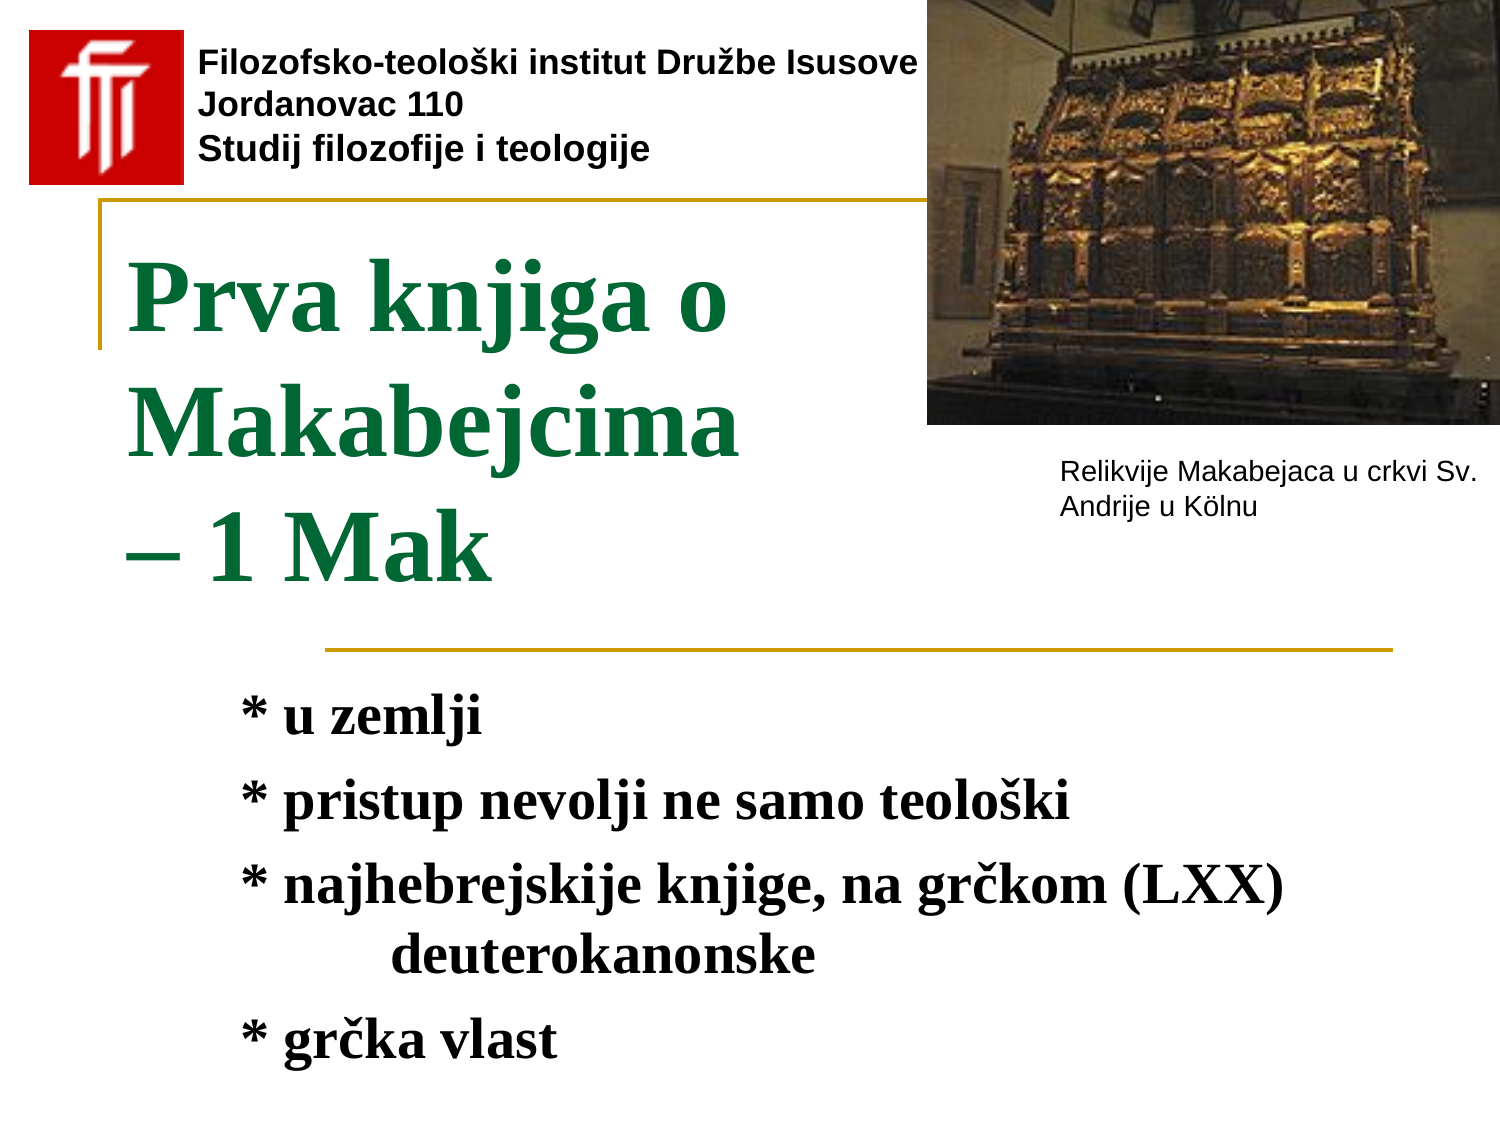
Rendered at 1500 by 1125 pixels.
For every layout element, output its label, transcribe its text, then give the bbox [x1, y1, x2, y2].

picture [29, 30, 184, 185]
picture [927, 0, 1500, 425]
text_box Relikvije Makabejaca u crkvi Sv. Andrije u Kölnu [1045, 444, 1500, 530]
text_box Filozofsko-teološki institut Družbe Isusove Jordanovac 110 Studij filozofije i teologije [183, 31, 951, 177]
subtitle * u zemlji * pristup nevolji ne samo teološki * najhebrejskije knjige, na grčkom (LXX) deuterokanonske * grčka vlast [224, 668, 1459, 1125]
title Prva knjiga o Makabejcima – 1 Mak [112, 220, 928, 634]
